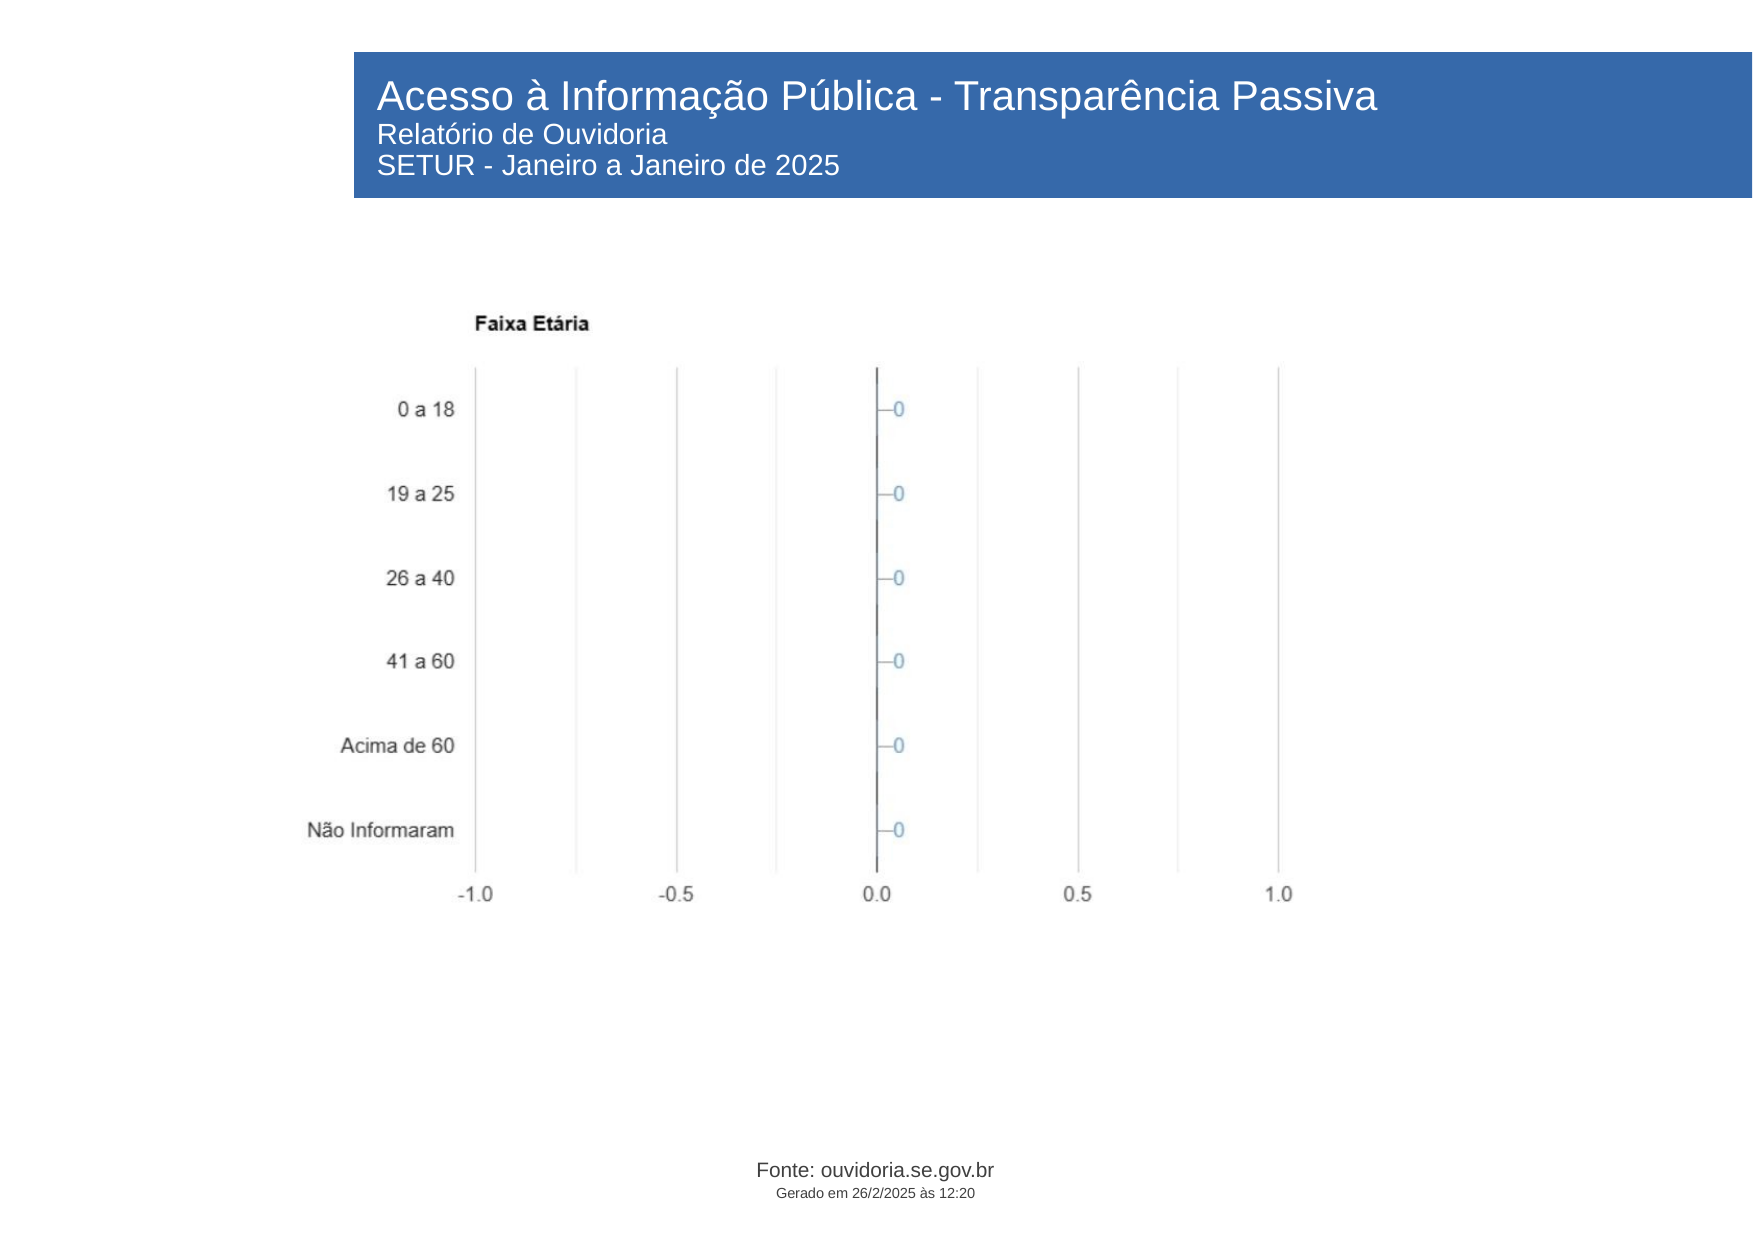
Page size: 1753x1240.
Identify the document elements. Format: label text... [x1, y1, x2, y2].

text_box [227, 211, 1527, 1028]
text_box Acesso à Informação Pública - Transparência Passiva Relatório de Ouvidoria SETUR - Janeiro a Janeiro de 2025 [376, 72, 1403, 186]
text_box [354, 52, 1752, 198]
text_box Fonte: ouvidoria.se.gov.br Gerado em 26/2/2025 às 12:20 [756, 1158, 1023, 1208]
